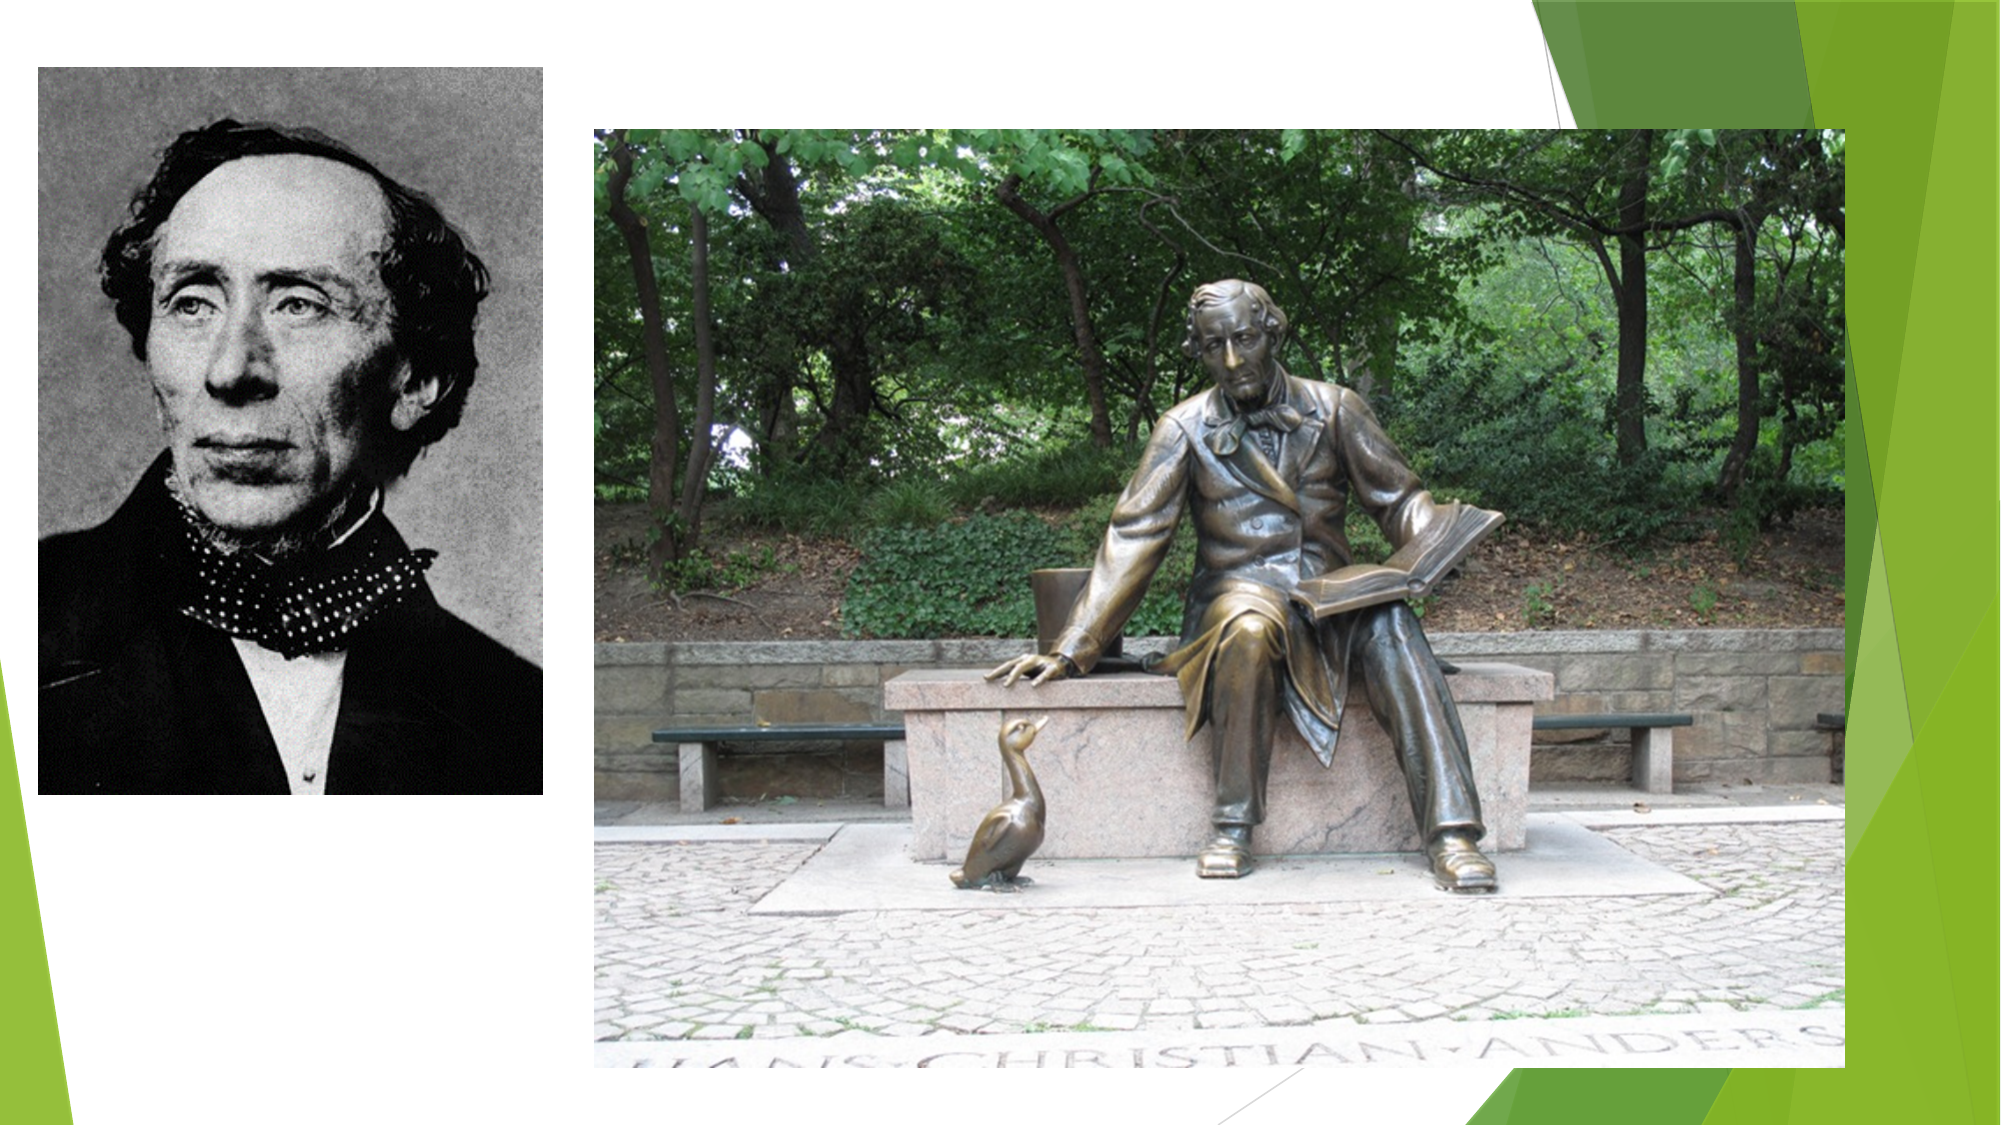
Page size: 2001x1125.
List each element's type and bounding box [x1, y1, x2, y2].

picture [38, 67, 543, 795]
picture [594, 129, 1845, 1068]
